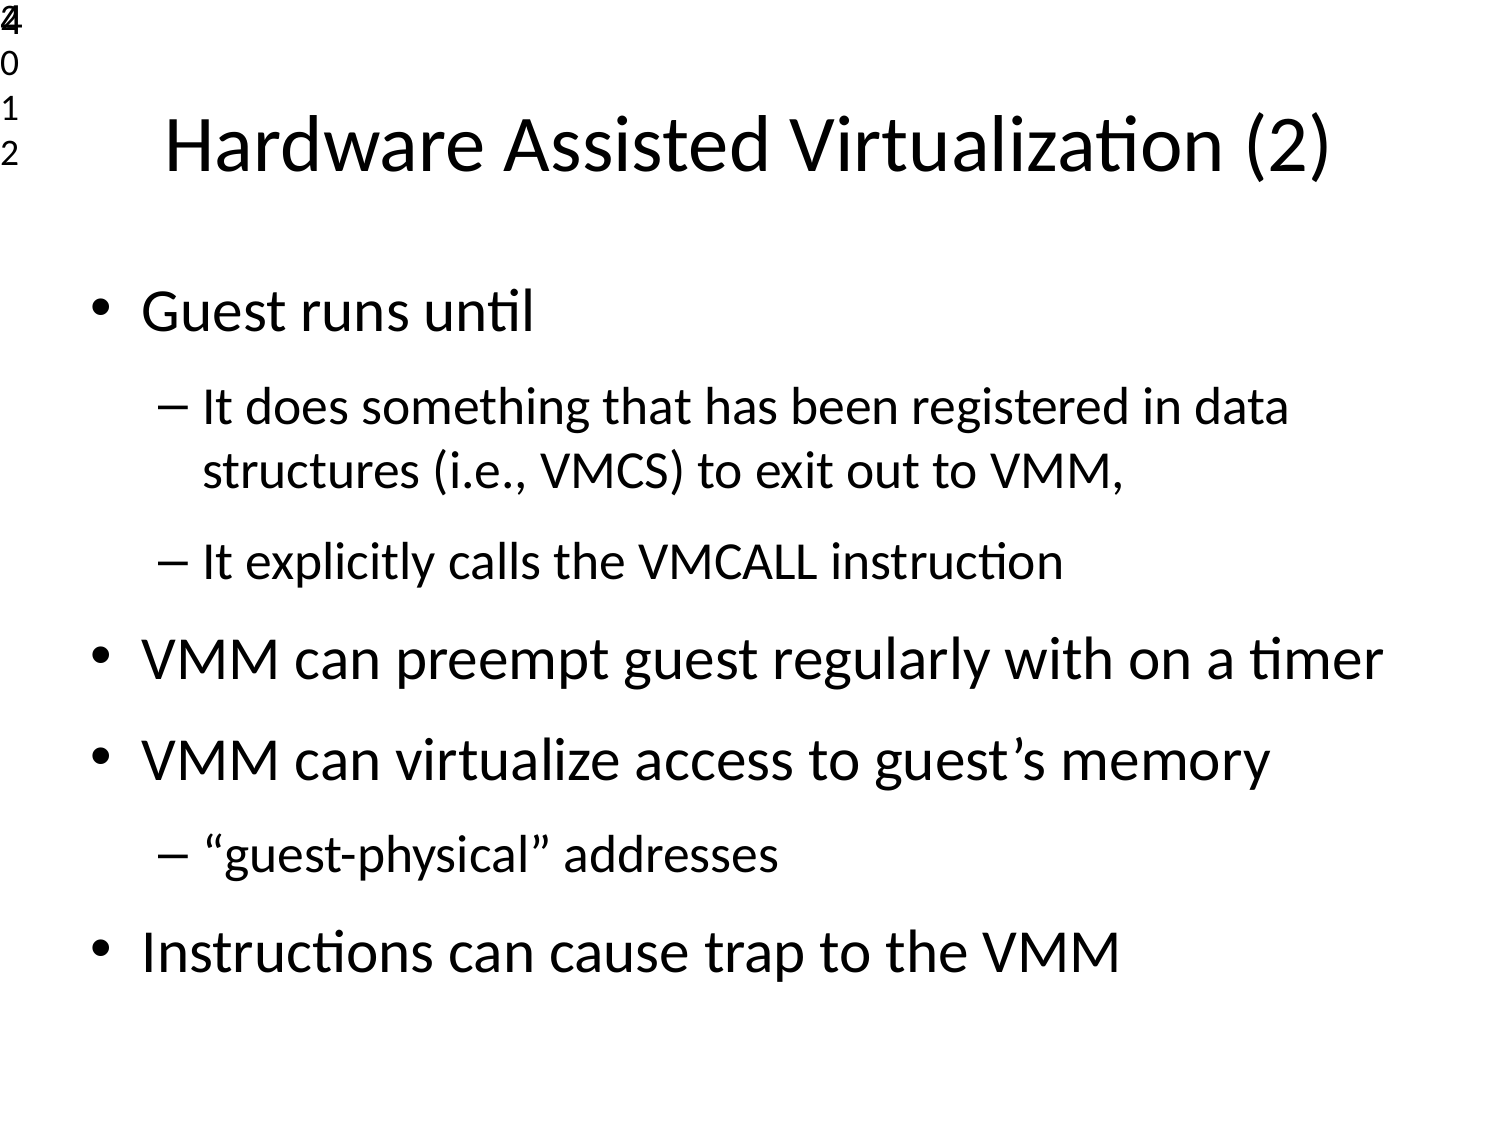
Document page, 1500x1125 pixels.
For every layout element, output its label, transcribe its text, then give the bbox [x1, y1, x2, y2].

title Hardware Assisted Virtualization (2) [75, 45, 1425, 233]
list Guest runs until It does something that has been registered in data structures (i.e., VMCS) to exit out to VMM, It explicitly calls the VMCALL instruction VMM can preempt guest regularly with on a timer VMM can virtualize access to guest’s memory “guest-physical” addresses Instructions can cause trap to the VMM [75, 262, 1425, 1005]
